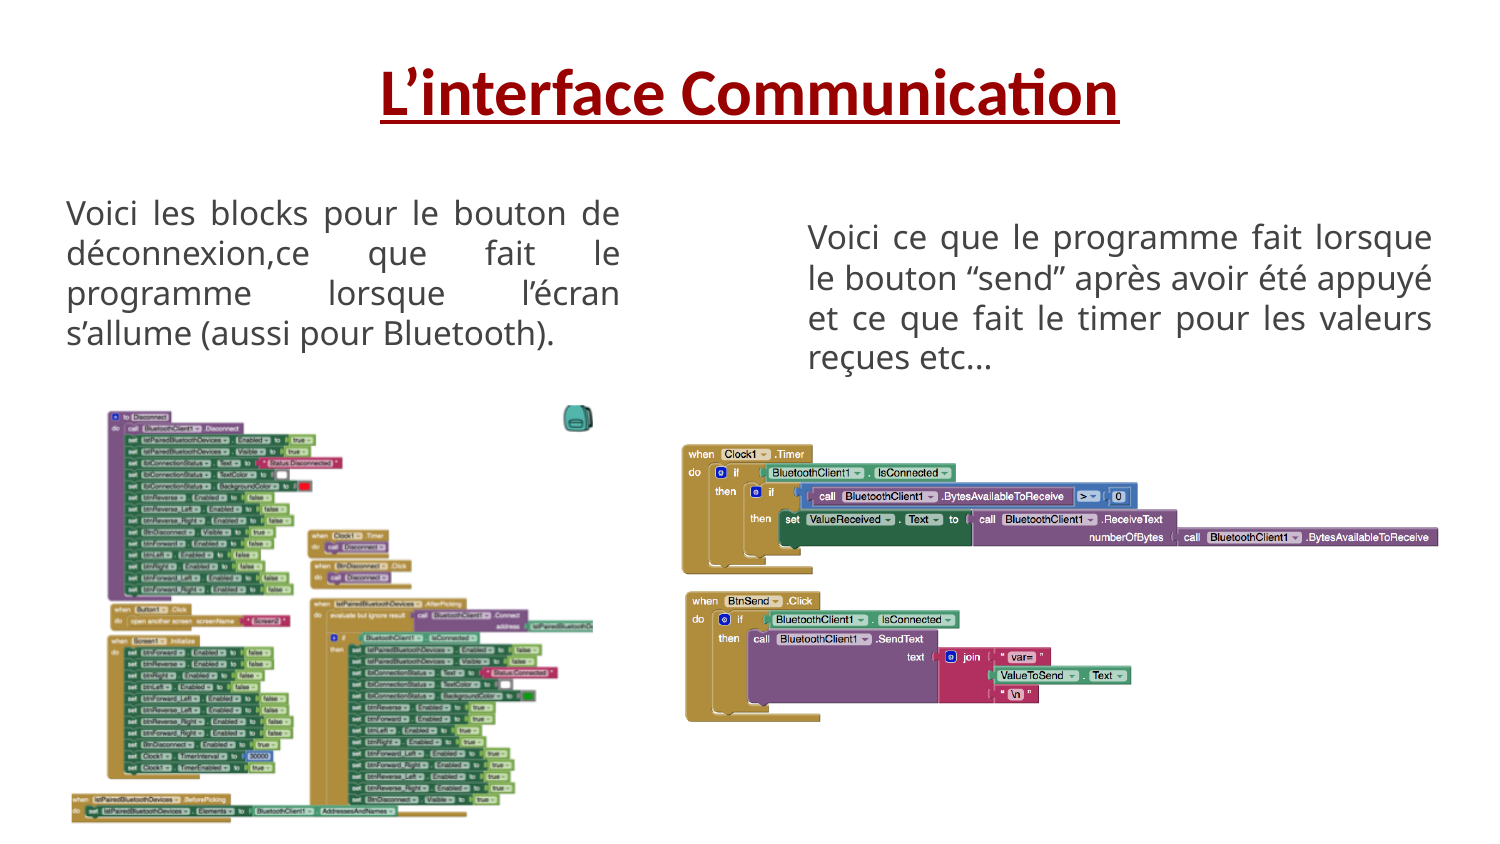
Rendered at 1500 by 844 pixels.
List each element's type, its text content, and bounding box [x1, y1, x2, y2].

list Voici les blocks pour le bouton de déconnexion,ce que fait le programme lorsque l’écran s’allume (aussi pour Bluetooth). [51, 177, 637, 318]
list Voici ce que le programme fait lorsque le bouton “send” après avoir été appuyé et ce que fait le timer pour les valeurs reçues etc... [792, 201, 1449, 428]
picture [67, 403, 599, 827]
picture [664, 428, 1449, 739]
title L’interface Communication [51, 33, 1449, 134]
